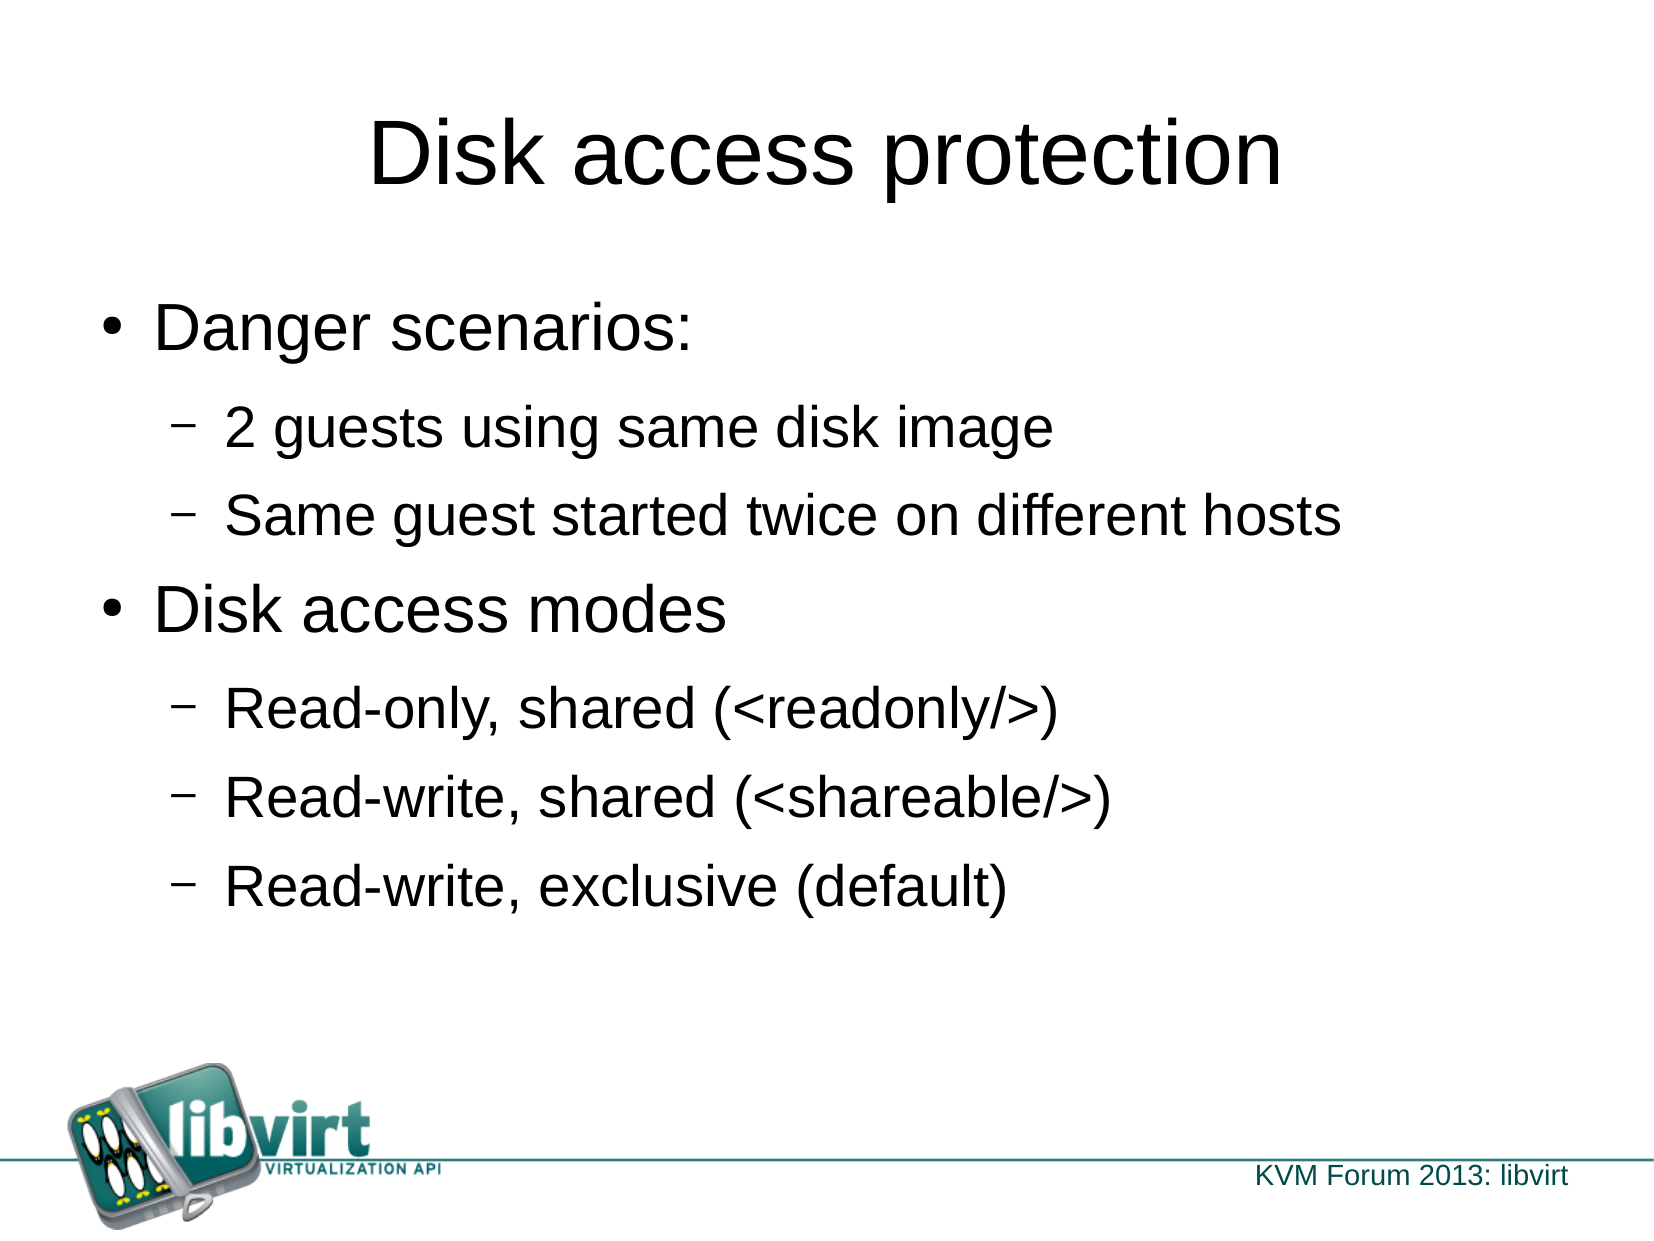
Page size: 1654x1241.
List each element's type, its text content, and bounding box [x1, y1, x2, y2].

title Disk access protection [82, 49, 1571, 257]
picture [0, 1063, 1654, 1230]
list Danger scenarios: 2 guests using same disk image Same guest started twice on different hosts Disk access modes Read-only, shared (<readonly/>) Read-write, shared (<shareable/>) Read-write, exclusive (default) [82, 290, 1571, 1010]
